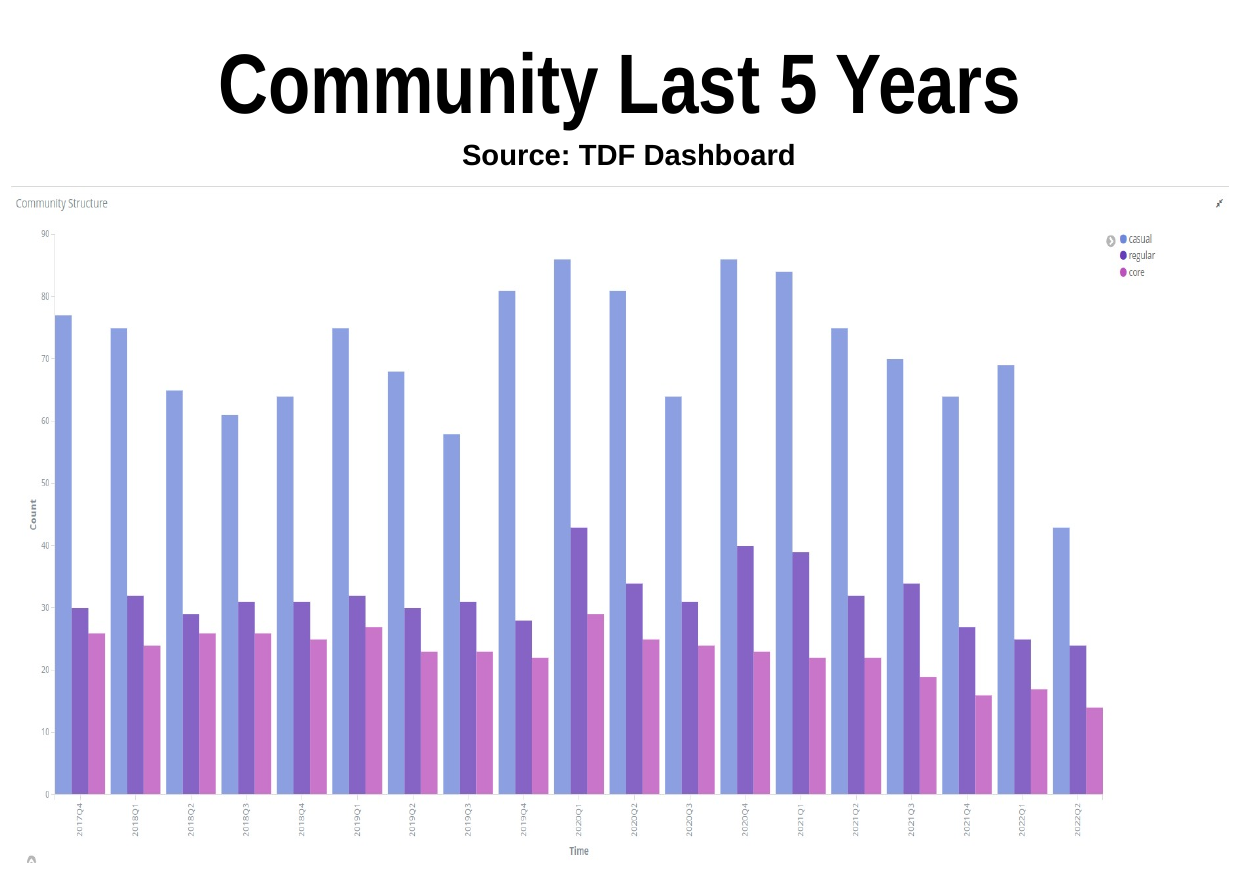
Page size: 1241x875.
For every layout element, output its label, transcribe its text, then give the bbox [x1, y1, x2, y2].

picture [11, 186, 1229, 863]
title Community Last 5 Years [11, 12, 1229, 155]
text_box Source: TDF Dashboard [447, 131, 812, 185]
